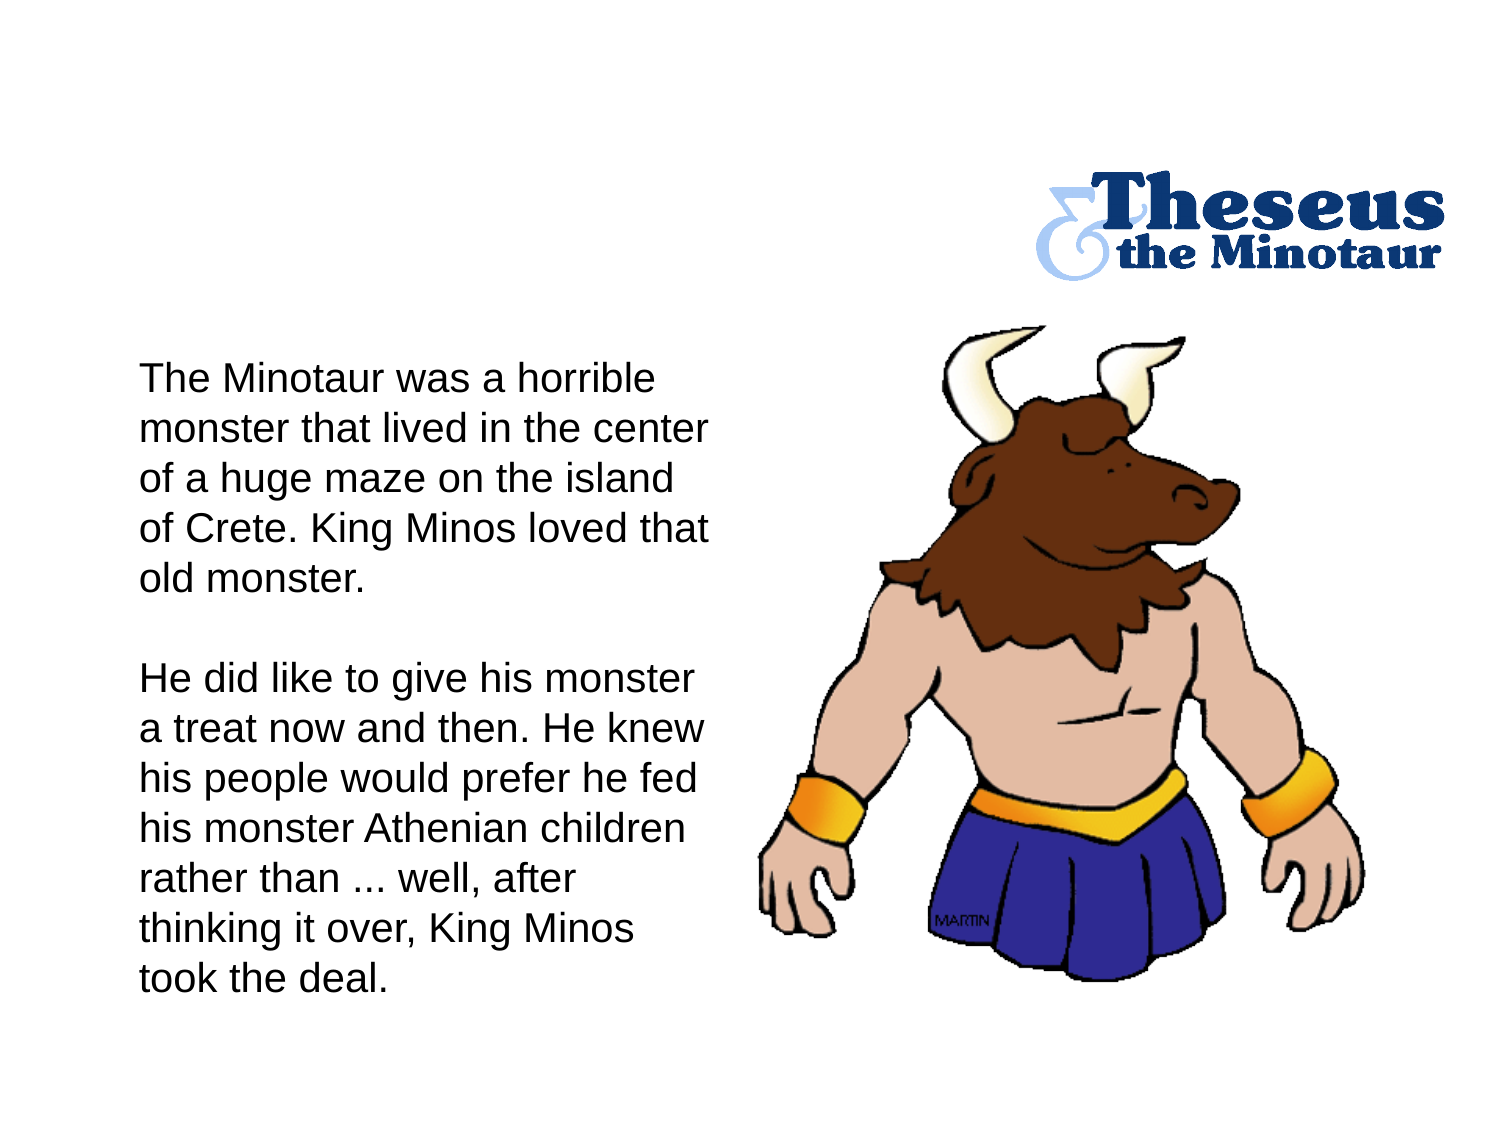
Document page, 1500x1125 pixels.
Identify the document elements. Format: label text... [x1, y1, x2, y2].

picture [1033, 148, 1447, 296]
picture [734, 302, 1388, 1006]
text_box The Minotaur was a horrible monster that lived in the center of a huge maze on the island of Crete. King Minos loved that old monster. He did like to give his monster a treat now and then. He knew his people would prefer he fed his monster Athenian children rather than ... well, after thinking it over, King Minos took the deal. [88, 343, 727, 1009]
